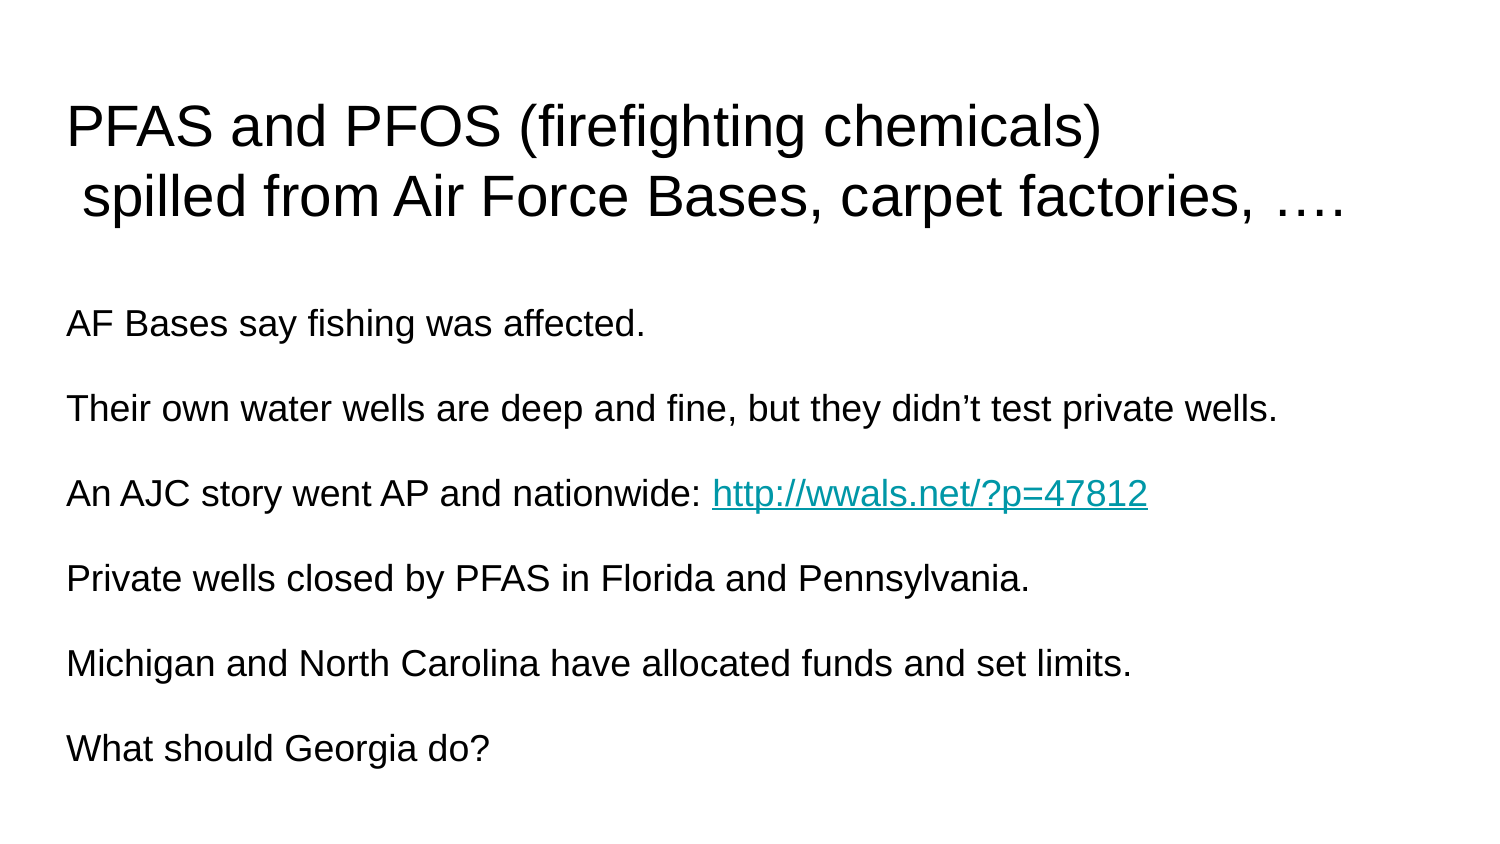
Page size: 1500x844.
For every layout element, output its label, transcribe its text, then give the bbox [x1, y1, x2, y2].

list AF Bases say fishing was affected. Their own water wells are deep and fine, but they didn’t test private wells. An AJC story went AP and nationwide: http://wwals.net/?p=47812 Private wells closed by PFAS in Florida and Pennsylvania. Michigan and North Carolina have allocated funds and set limits. What should Georgia do? [51, 276, 1449, 750]
title PFAS and PFOS (firefighting chemicals) spilled from Air Force Bases, carpet factories, …. [51, 72, 1449, 276]
